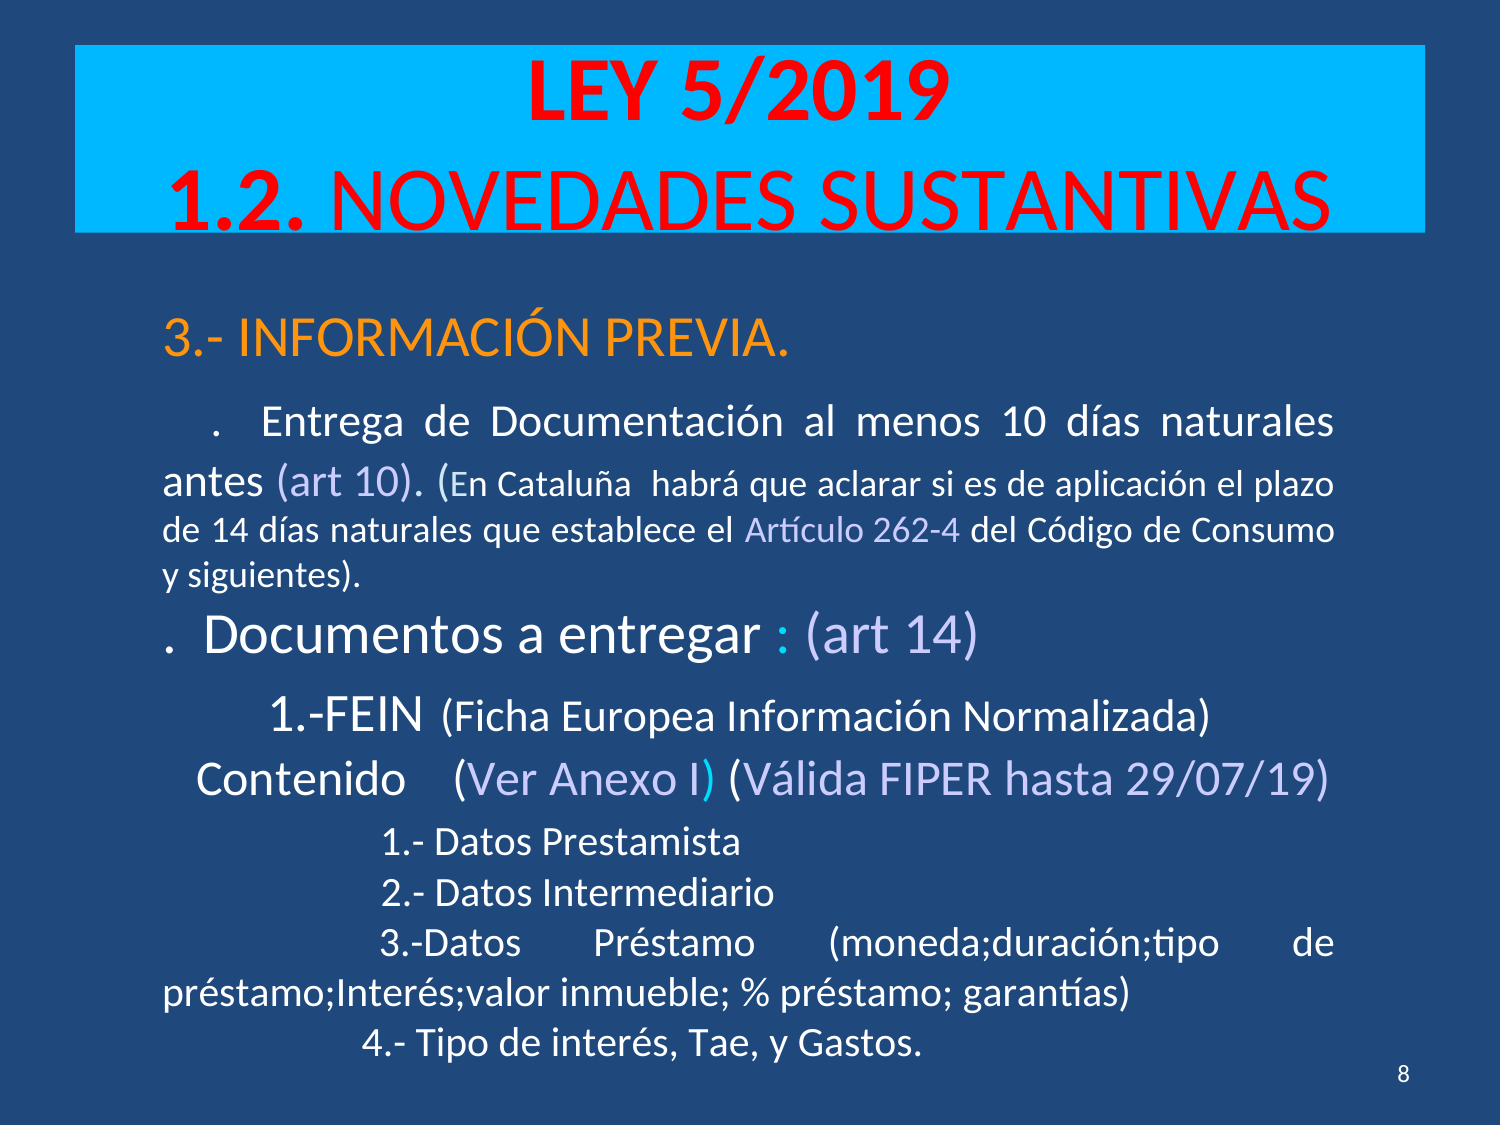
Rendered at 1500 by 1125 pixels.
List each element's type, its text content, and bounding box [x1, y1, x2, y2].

text_box LEY 5/2019 1.2. NOVEDADES SUSTANTIVAS [75, 45, 1426, 233]
text_box <número> [1074, 1042, 1426, 1103]
text_box 3.- INFORMACIÓN PREVIA. . Entrega de Documentación al menos 10 días naturales antes (art 10). (En Cataluña habrá que aclarar si es de aplicación el plazo de 14 días naturales que establece el Artículo 262-4 del Código de Consumo y siguientes). . Documentos a entregar : (art 14) 1.-FEIN (Ficha Europea Información Normalizada) Contenido (Ver Anexo I) (Válida FIPER hasta 29/07/19) 1.- Datos Prestamista 2.- Datos Intermediario 3.-Datos Préstamo (moneda;duración;tipo de préstamo;Interés;valor inmueble; % préstamo; garantías) 4.- Tipo de interés, Tae, y Gastos. [147, 282, 1351, 938]
